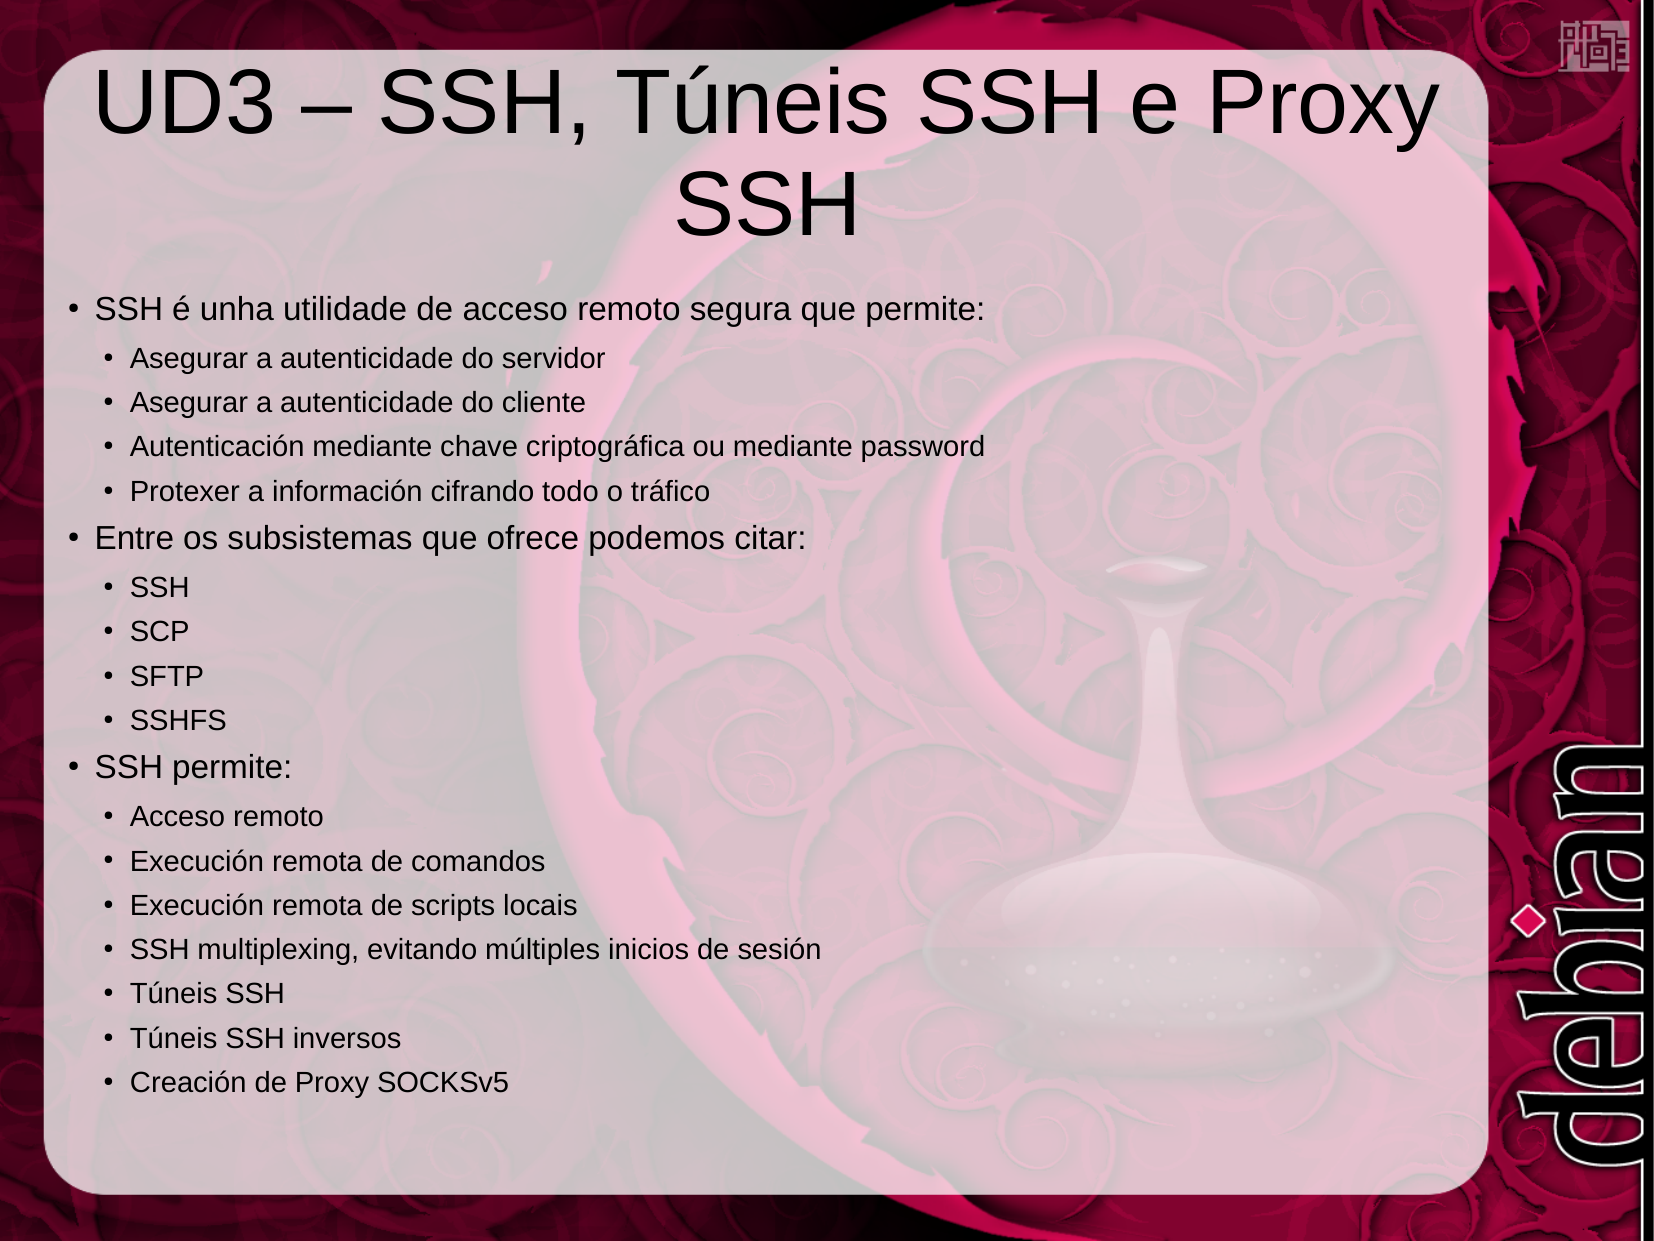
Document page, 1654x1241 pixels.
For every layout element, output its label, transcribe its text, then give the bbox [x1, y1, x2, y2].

list SSH é unha utilidade de acceso remoto segura que permite: Asegurar a autenticidade do servidor Asegurar a autenticidade do cliente Autenticación mediante chave criptográfica ou mediante password Protexer a información cifrando todo o tráfico Entre os subsistemas que ofrece podemos citar: SSH SCP SFTP SSHFS SSH permite: Acceso remoto Execución remota de comandos Execución remota de scripts locais SSH multiplexing, evitando múltiples inicios de sesión Túneis SSH Túneis SSH inversos Creación de Proxy SOCKSv5 [59, 290, 1477, 1109]
picture [0, 0, 1654, 1241]
title UD3 – SSH, Túneis SSH e Proxy SSH [59, 49, 1477, 257]
